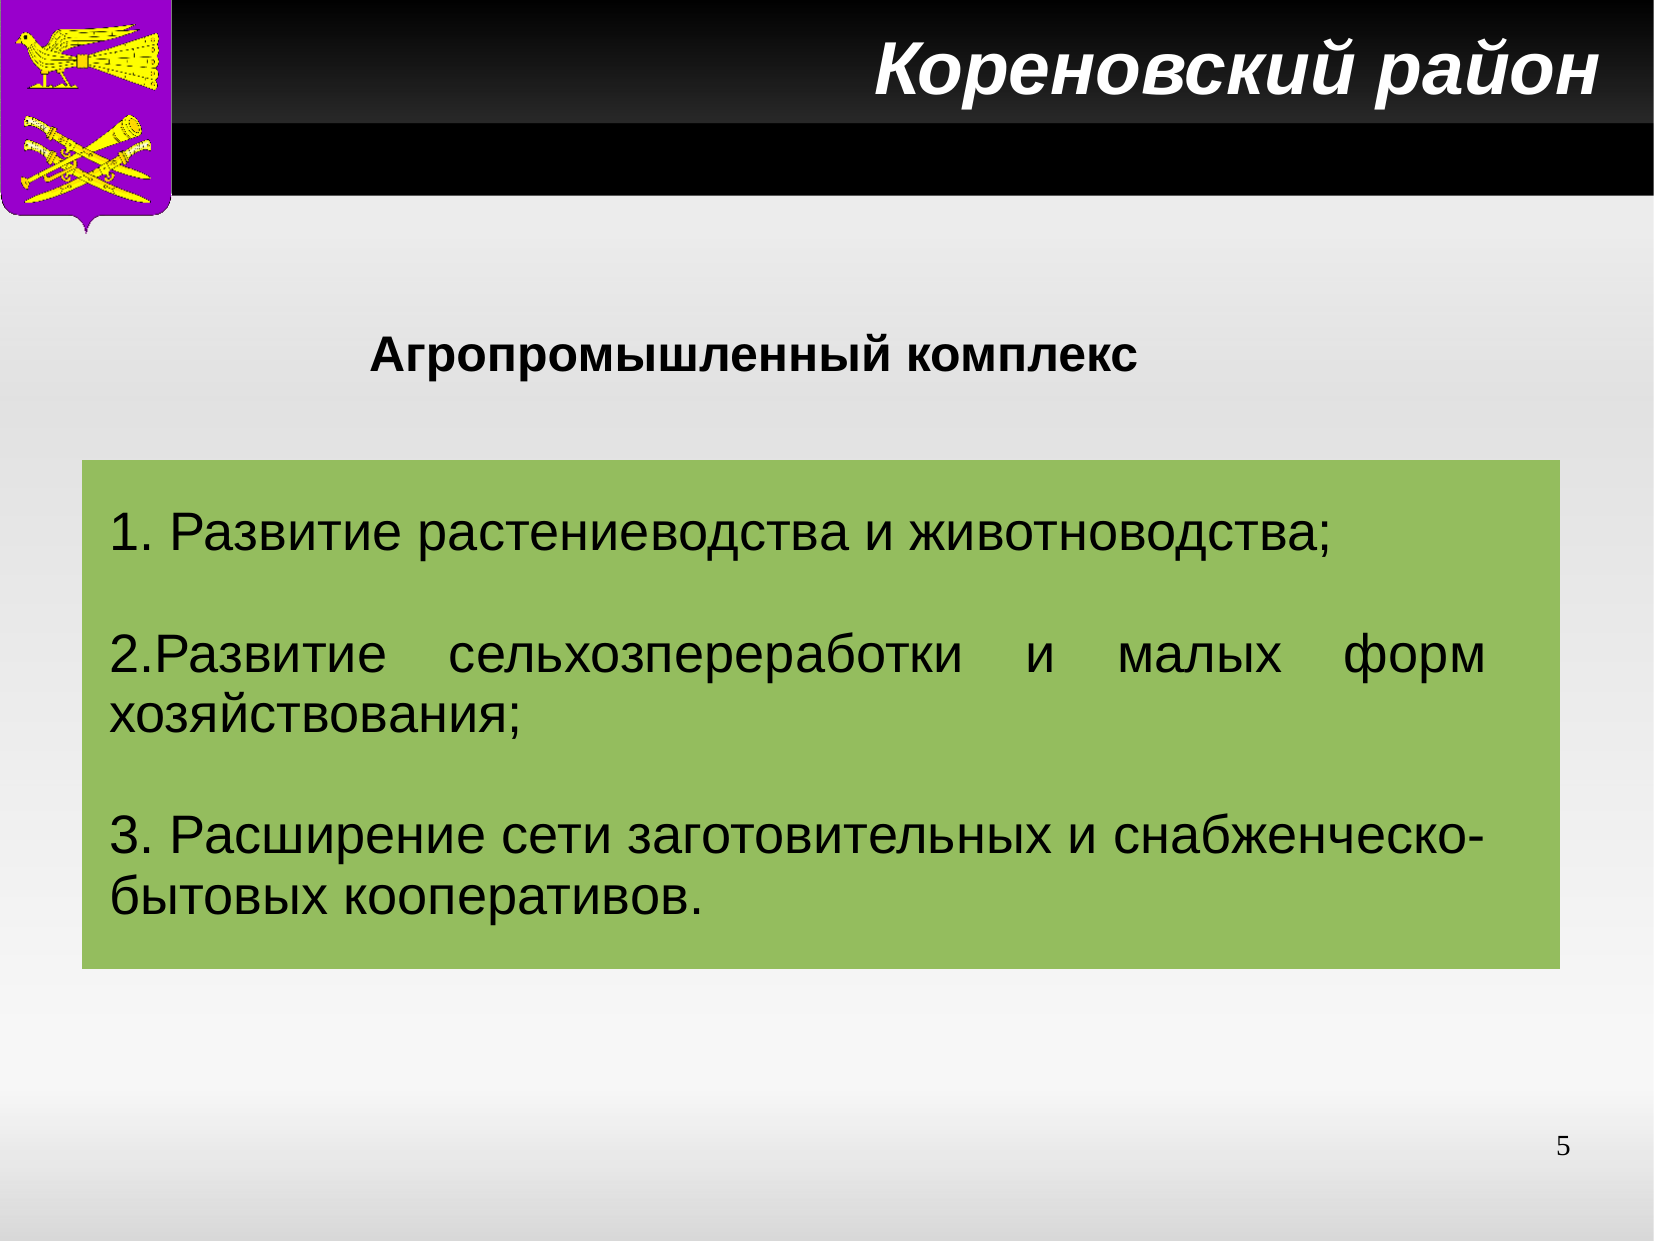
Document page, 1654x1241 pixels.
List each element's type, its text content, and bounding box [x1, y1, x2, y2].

text_box [82, 460, 1560, 969]
text_box Кореновский район [797, 19, 1617, 119]
text_box Агропромышленный комплекс [354, 318, 1158, 390]
picture [0, 0, 1654, 1241]
text_box 1. Развитие растениеводства и животноводства; 2.Развитие сельхозпереработки и малых форм хозяйствования; 3. Расширение сети заготовительных и снабженческо-бытовых кооперативов. [94, 494, 1503, 934]
